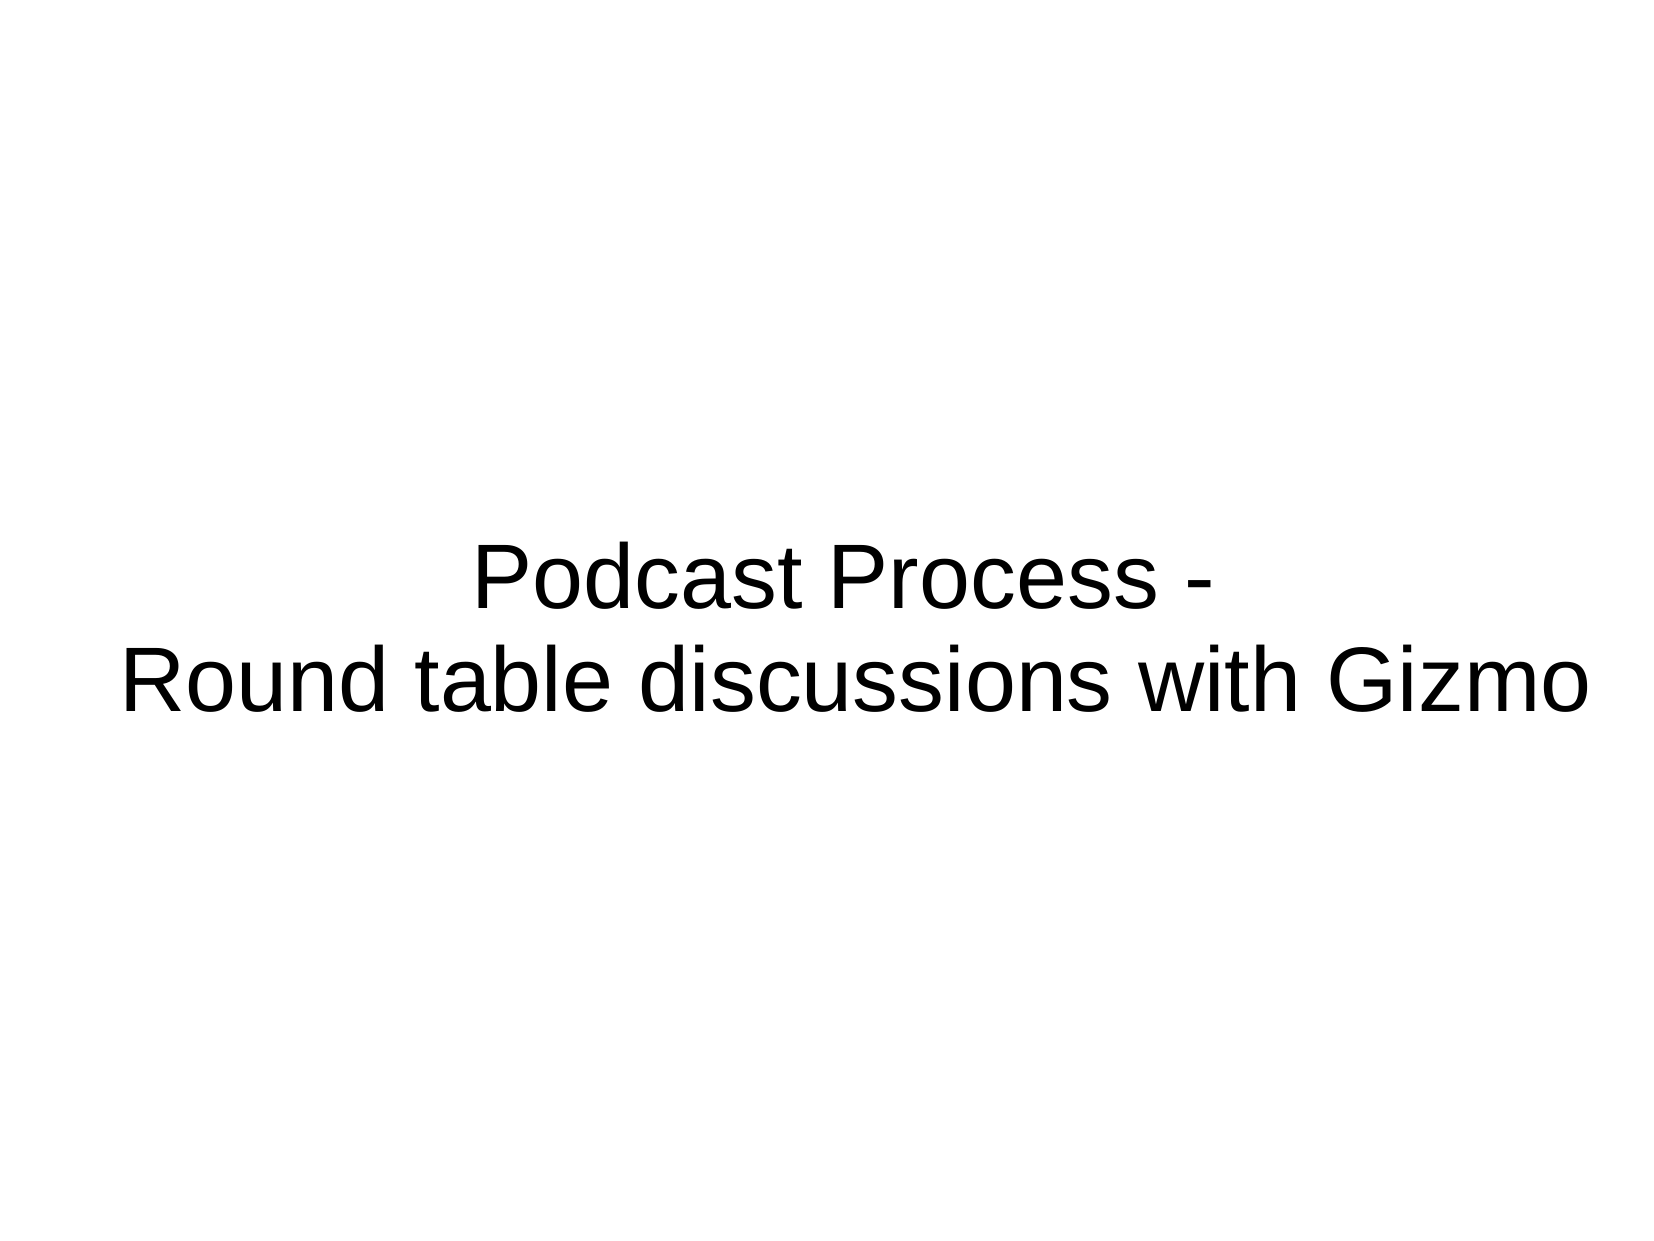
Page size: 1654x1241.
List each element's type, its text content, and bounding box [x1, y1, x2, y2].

title Podcast Process - Round table discussions with Gizmo [112, 525, 1601, 733]
